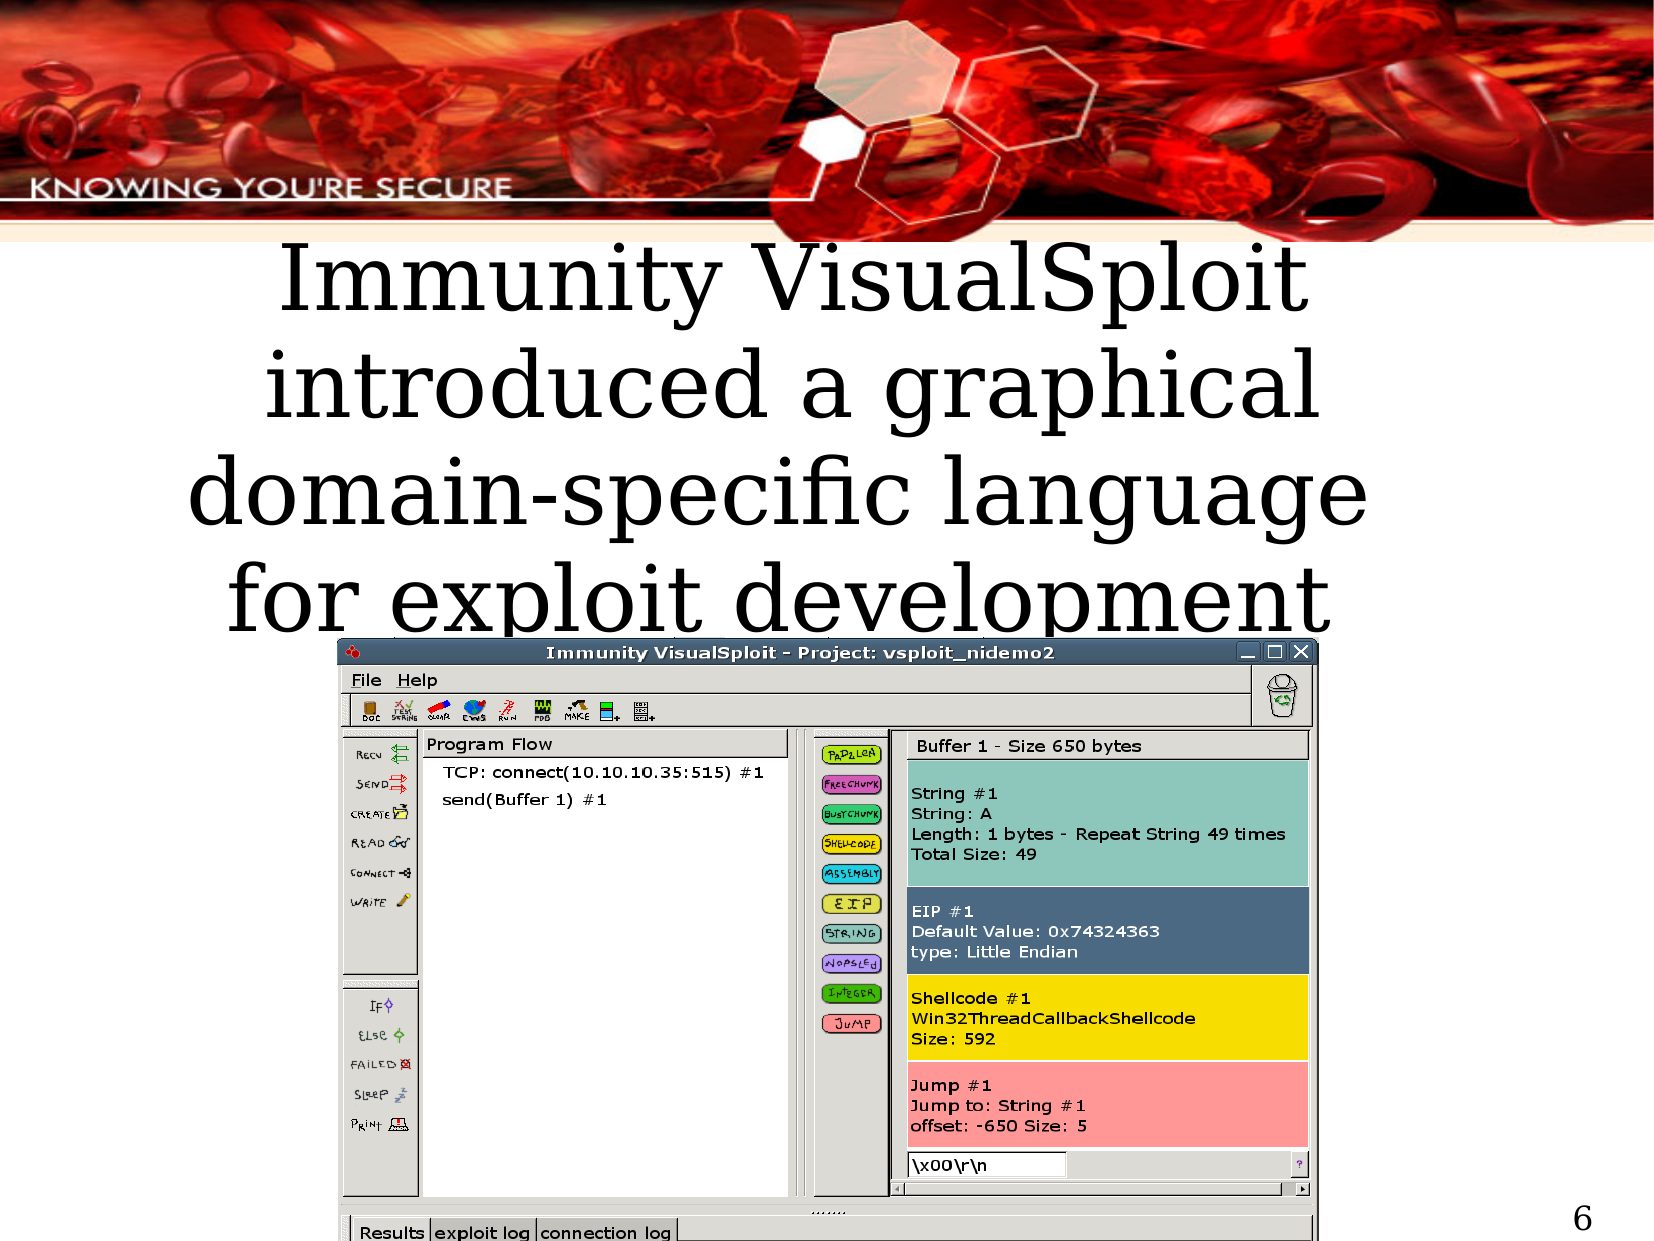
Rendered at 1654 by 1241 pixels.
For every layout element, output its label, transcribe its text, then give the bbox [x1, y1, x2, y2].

picture [337, 637, 1319, 1241]
picture [0, 0, 1654, 242]
title Immunity VisualSploit introduced a graphical domain-specific language for exploit development [87, 225, 1501, 654]
